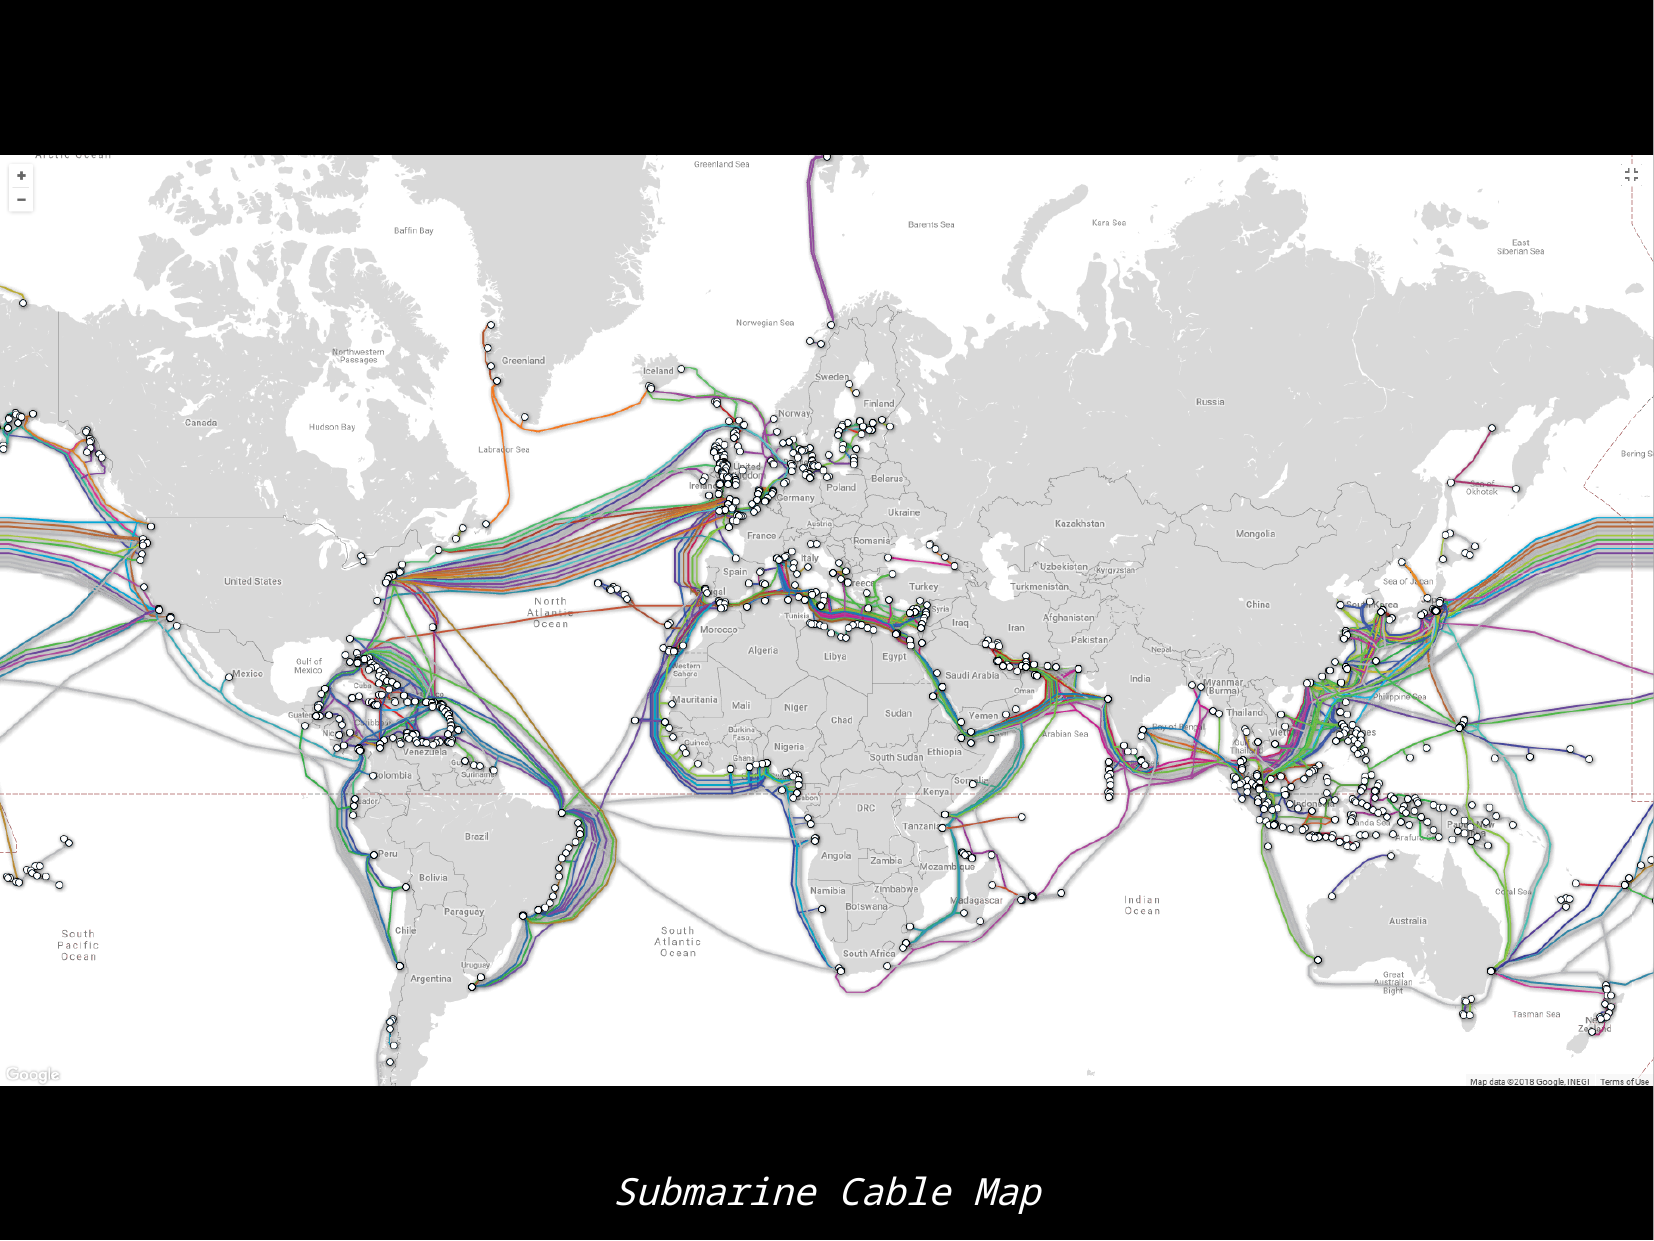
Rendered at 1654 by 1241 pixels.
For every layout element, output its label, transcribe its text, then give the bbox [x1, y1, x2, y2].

text_box Submarine Cable Map [598, 1157, 1056, 1215]
picture [0, 155, 1654, 1086]
